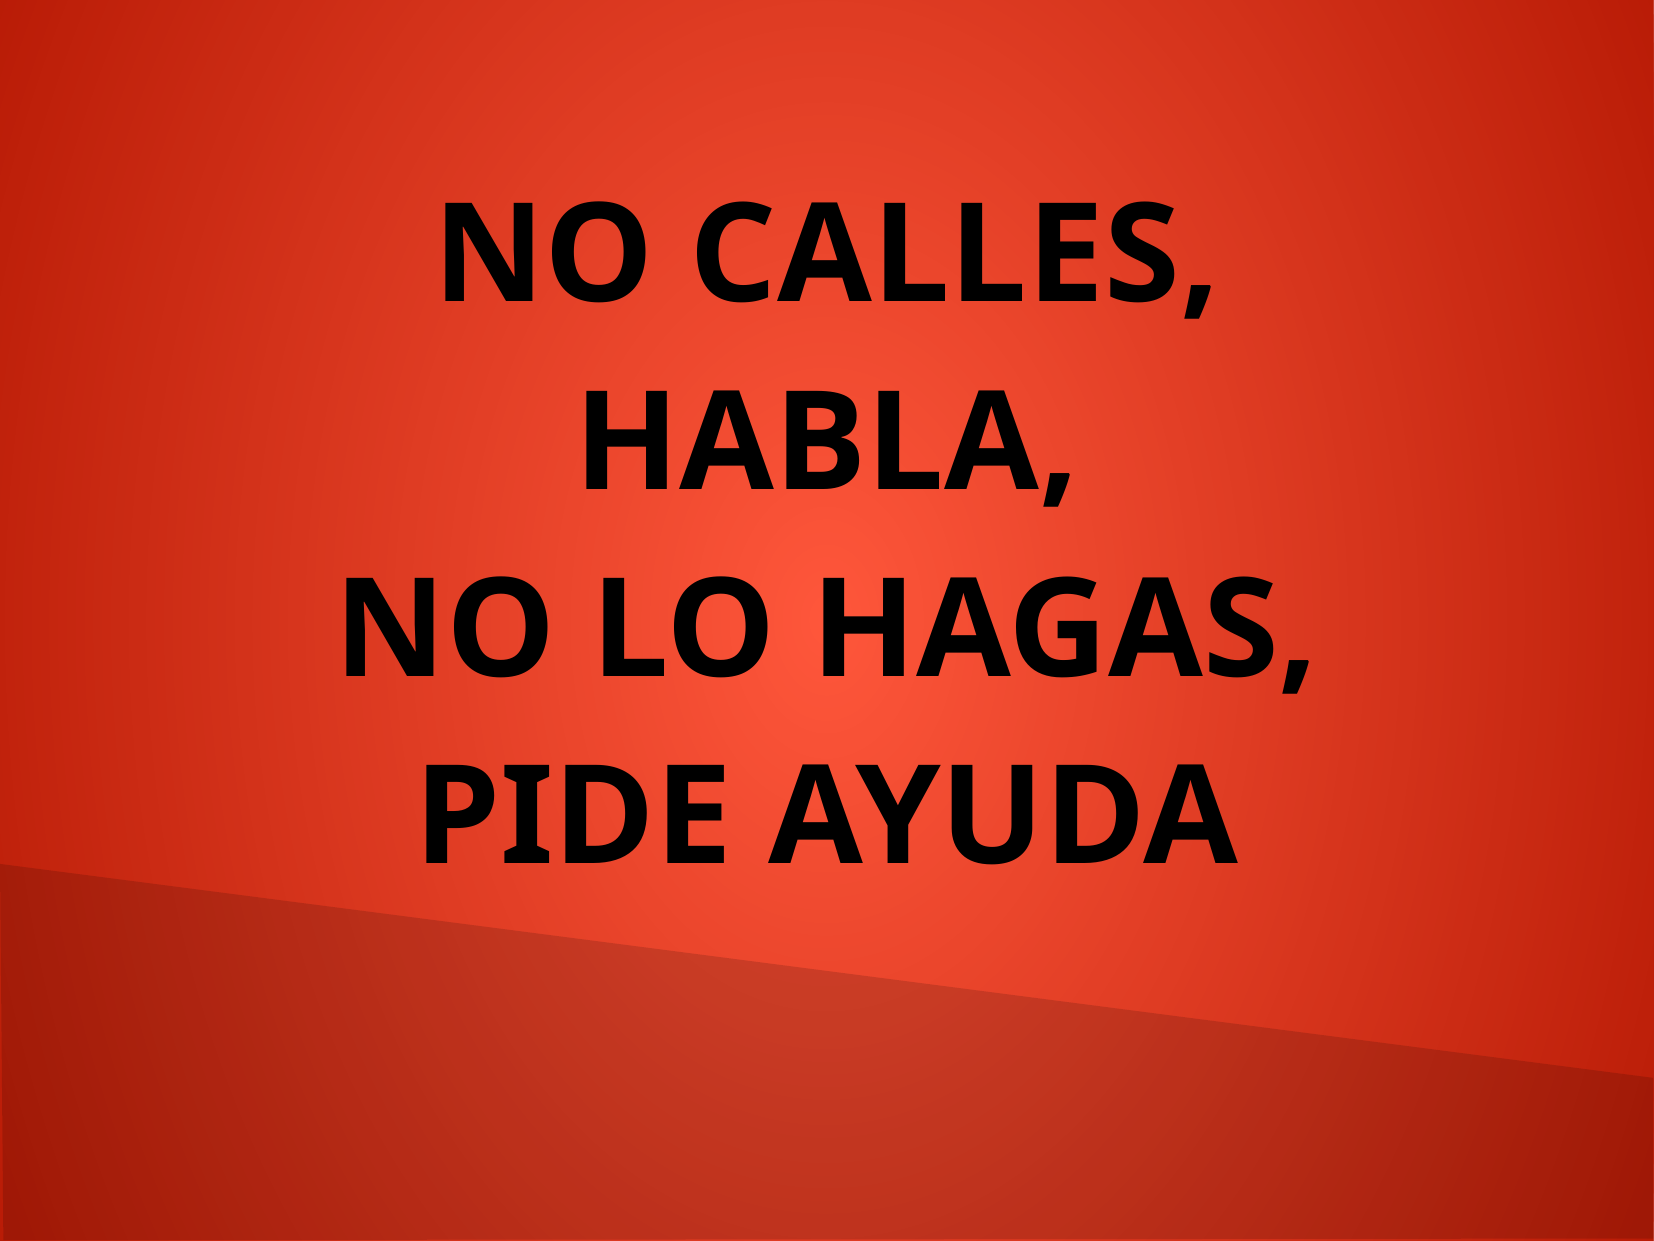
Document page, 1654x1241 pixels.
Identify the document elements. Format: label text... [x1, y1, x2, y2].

subtitle NO CALLES, HABLA, NO LO HAGAS, PIDE AYUDA [82, 49, 1571, 1010]
